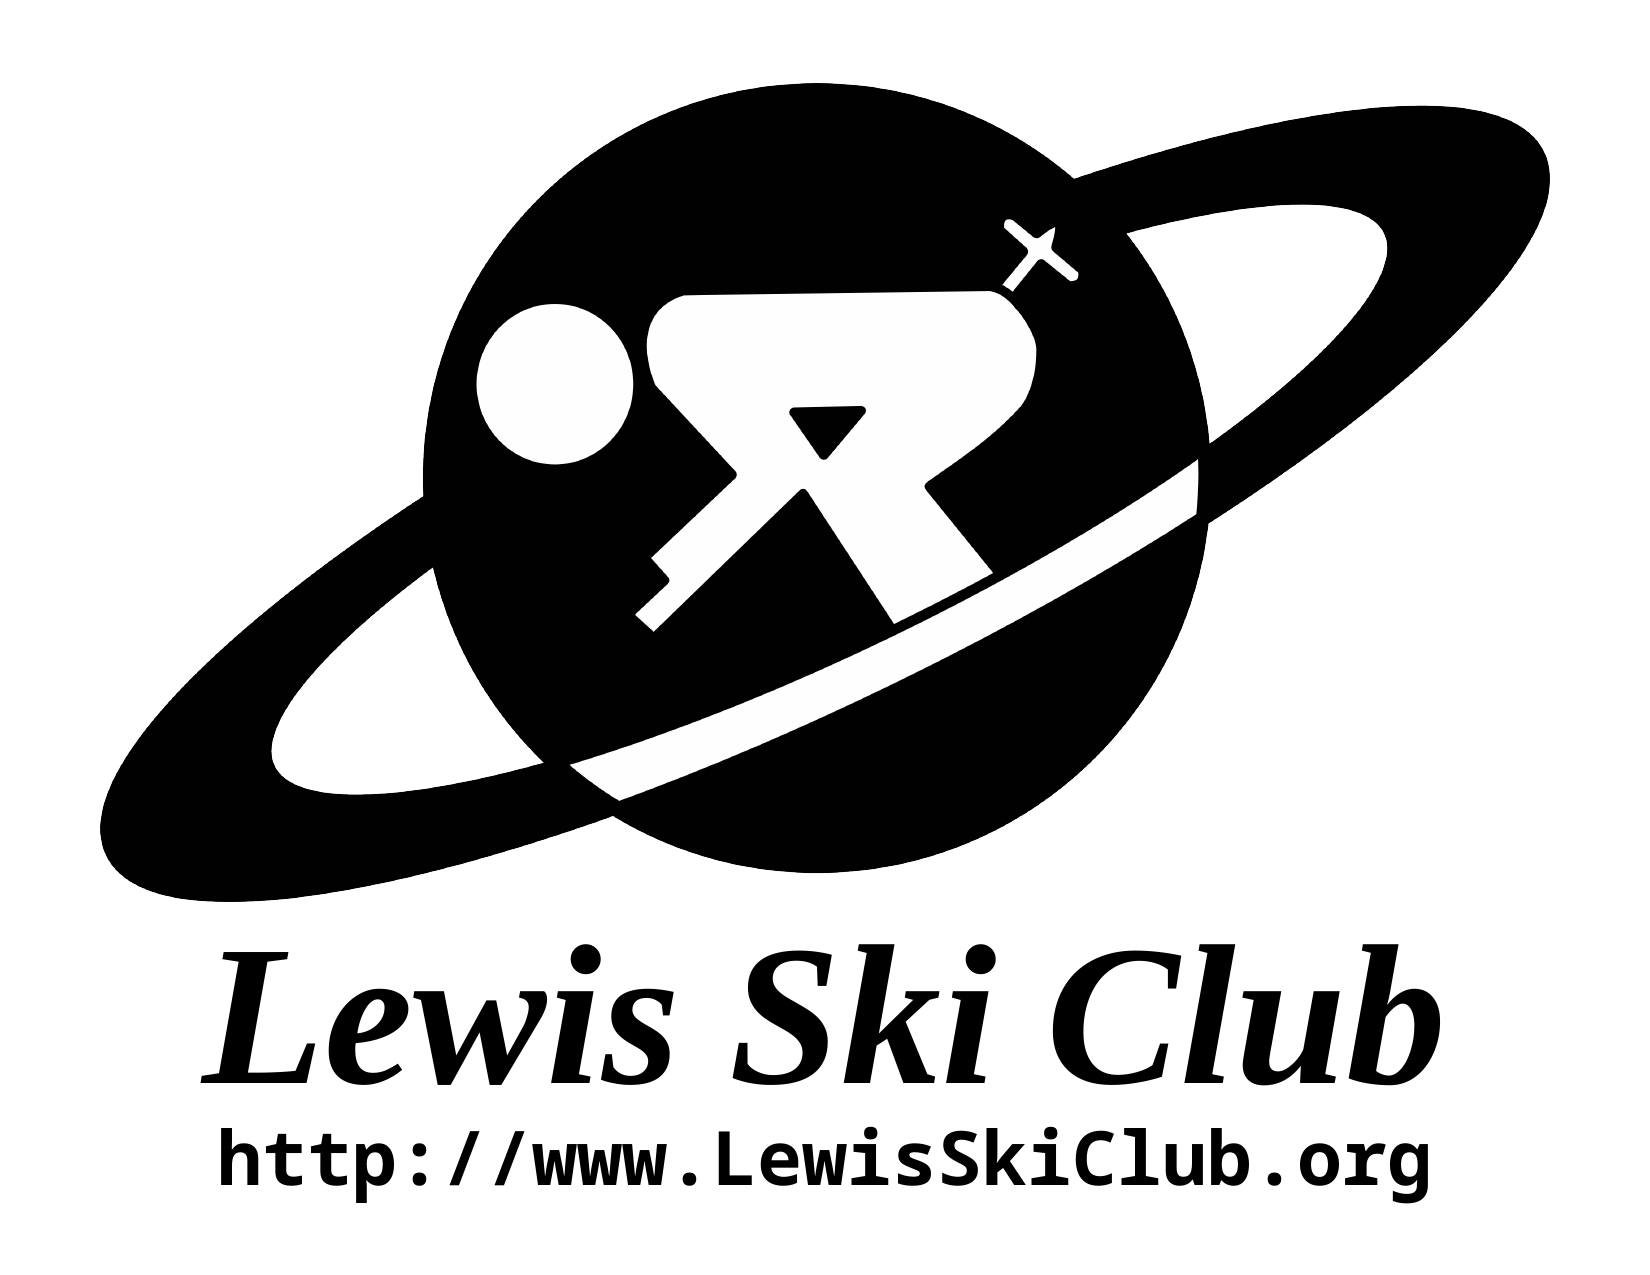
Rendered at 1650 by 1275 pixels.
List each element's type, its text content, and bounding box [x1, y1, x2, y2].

text_box http://www.LewisSkiClub.org [189, 1097, 1461, 1211]
picture [100, 83, 1550, 902]
text_box Lewis Ski Club [174, 897, 1476, 1134]
